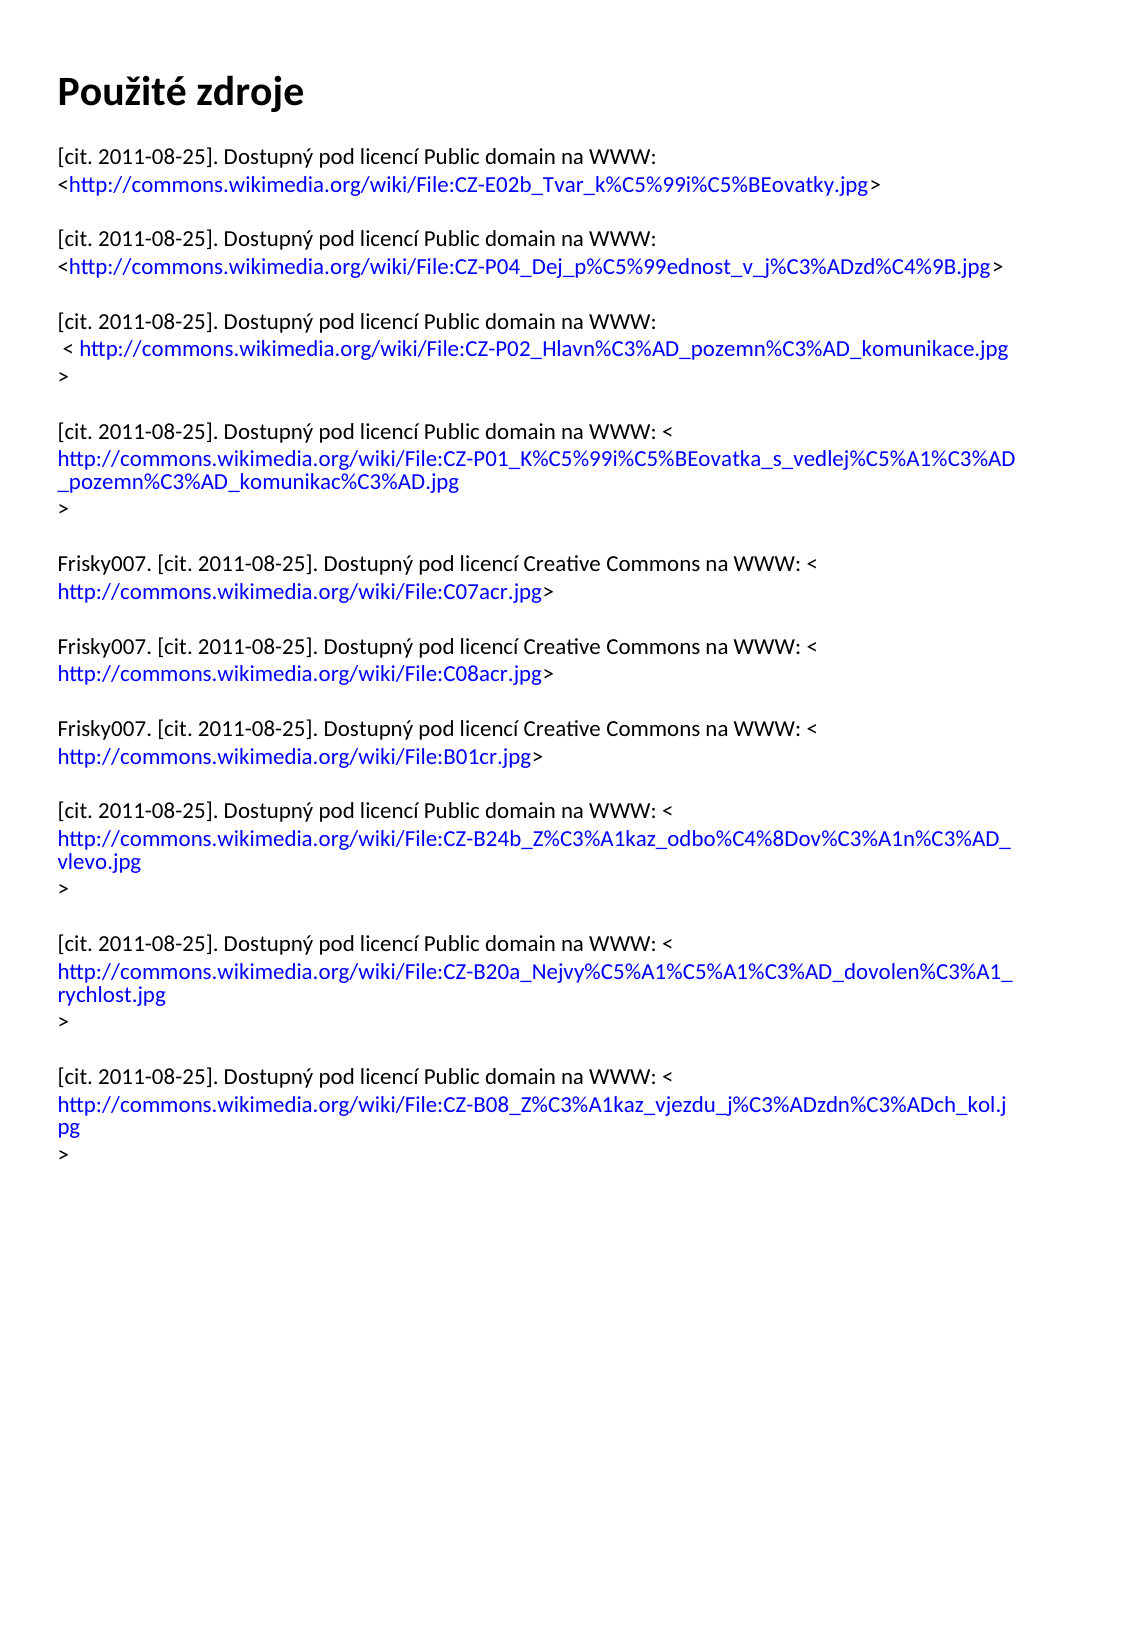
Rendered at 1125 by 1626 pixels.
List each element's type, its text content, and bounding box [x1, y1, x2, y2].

text_box Použité zdroje [cit. 2011-08-25]. Dostupný pod licencí Public domain na WWW: <http://commons.wikimedia.org/wiki/File:CZ-E02b_Tvar_k%C5%99i%C5%BEovatky.jpg> [cit. 2011-08-25]. Dostupný pod licencí Public domain na WWW: <http://commons.wikimedia.org/wiki/File:CZ-P04_Dej_p%C5%99ednost_v_j%C3%ADzd%C4%9B.jpg> [cit. 2011-08-25]. Dostupný pod licencí Public domain na WWW: < http://commons.wikimedia.org/wiki/File:CZ-P02_Hlavn%C3%AD_pozemn%C3%AD_komunikace.jpg> [cit. 2011-08-25]. Dostupný pod licencí Public domain na WWW: <http://commons.wikimedia.org/wiki/File:CZ-P01_K%C5%99i%C5%BEovatka_s_vedlej%C5%A1%C3%AD_pozemn%C3%AD_komunikac%C3%AD.jpg> Frisky007. [cit. 2011-08-25]. Dostupný pod licencí Creative Commons na WWW: <http://commons.wikimedia.org/wiki/File:C07acr.jpg> Frisky007. [cit. 2011-08-25]. Dostupný pod licencí Creative Commons na WWW: <http://commons.wikimedia.org/wiki/File:C08acr.jpg> Frisky007. [cit. 2011-08-25]. Dostupný pod licencí Creative Commons na WWW: <http://commons.wikimedia.org/wiki/File:B01cr.jpg> [cit. 2011-08-25]. Dostupný pod licencí Public domain na WWW: <http://commons.wikimedia.org/wiki/File:CZ-B24b_Z%C3%A1kaz_odbo%C4%8Dov%C3%A1n%C3%AD_vlevo.jpg> [cit. 2011-08-25]. Dostupný pod licencí Public domain na WWW: <http://commons.wikimedia.org/wiki/File:CZ-B20a_Nejvy%C5%A1%C5%A1%C3%AD_dovolen%C3%A1_rychlost.jpg> [cit. 2011-08-25]. Dostupný pod licencí Public domain na WWW: <http://commons.wikimedia.org/wiki/File:CZ-B08_Z%C3%A1kaz_vjezdu_j%C3%ADzdn%C3%ADch_kol.jpg> [42, 56, 1035, 1084]
